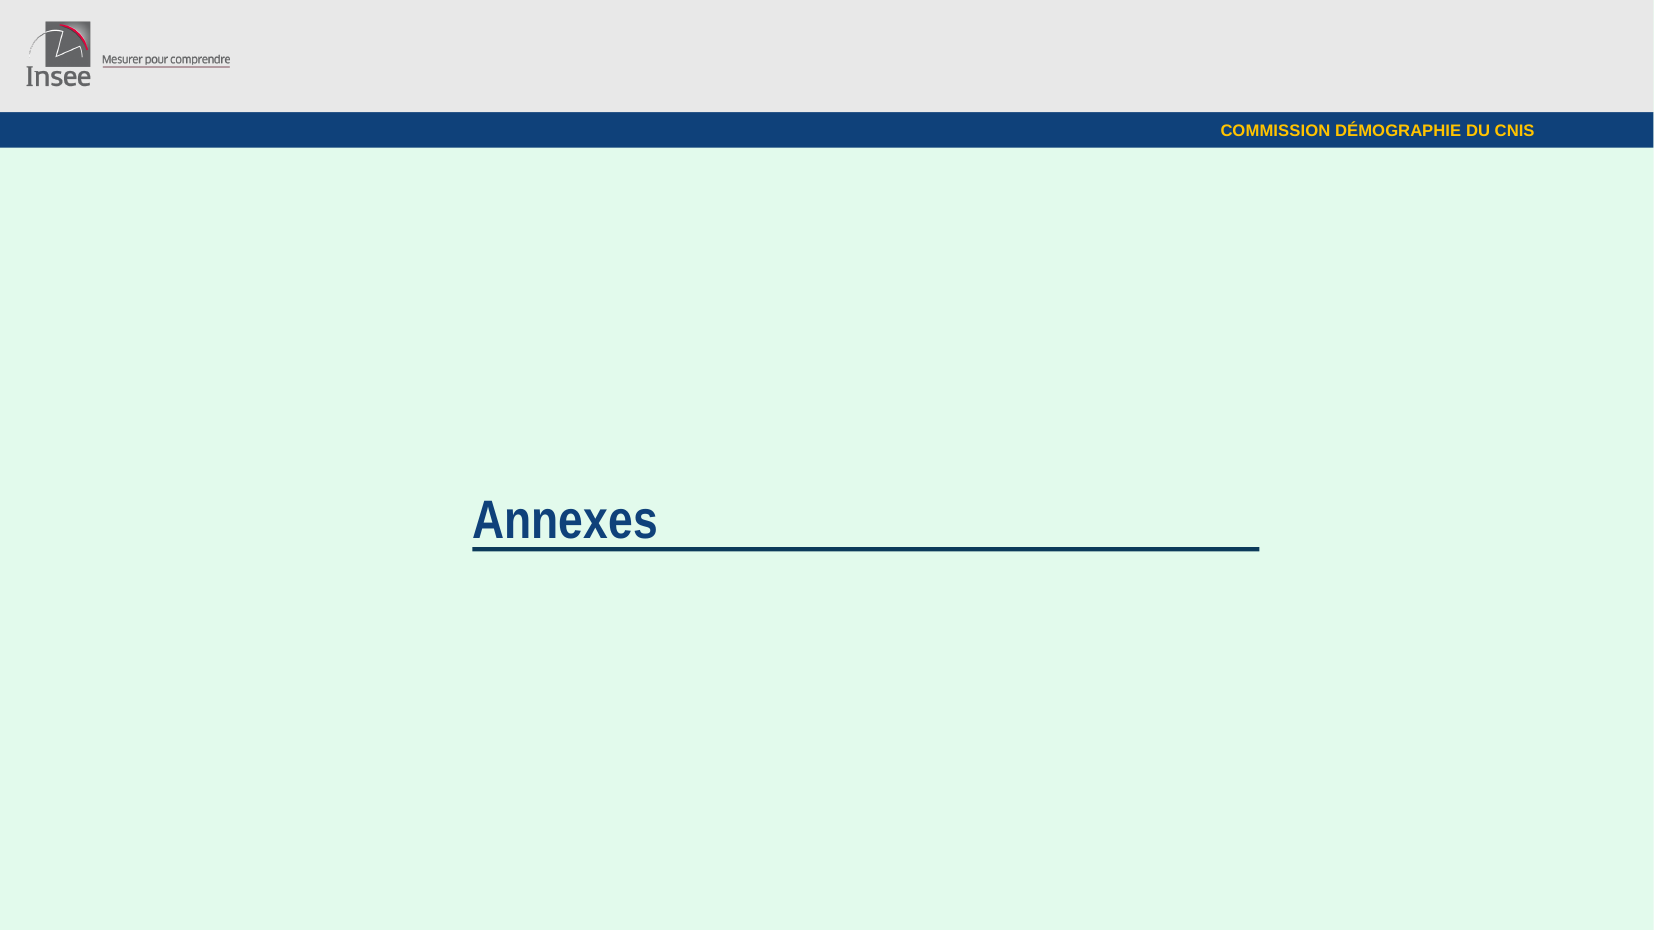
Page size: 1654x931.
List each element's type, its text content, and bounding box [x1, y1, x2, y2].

title Annexes [472, 401, 1359, 550]
picture [23, 0, 230, 89]
footer Commission dÉmographie du cnis [59, 112, 1536, 148]
